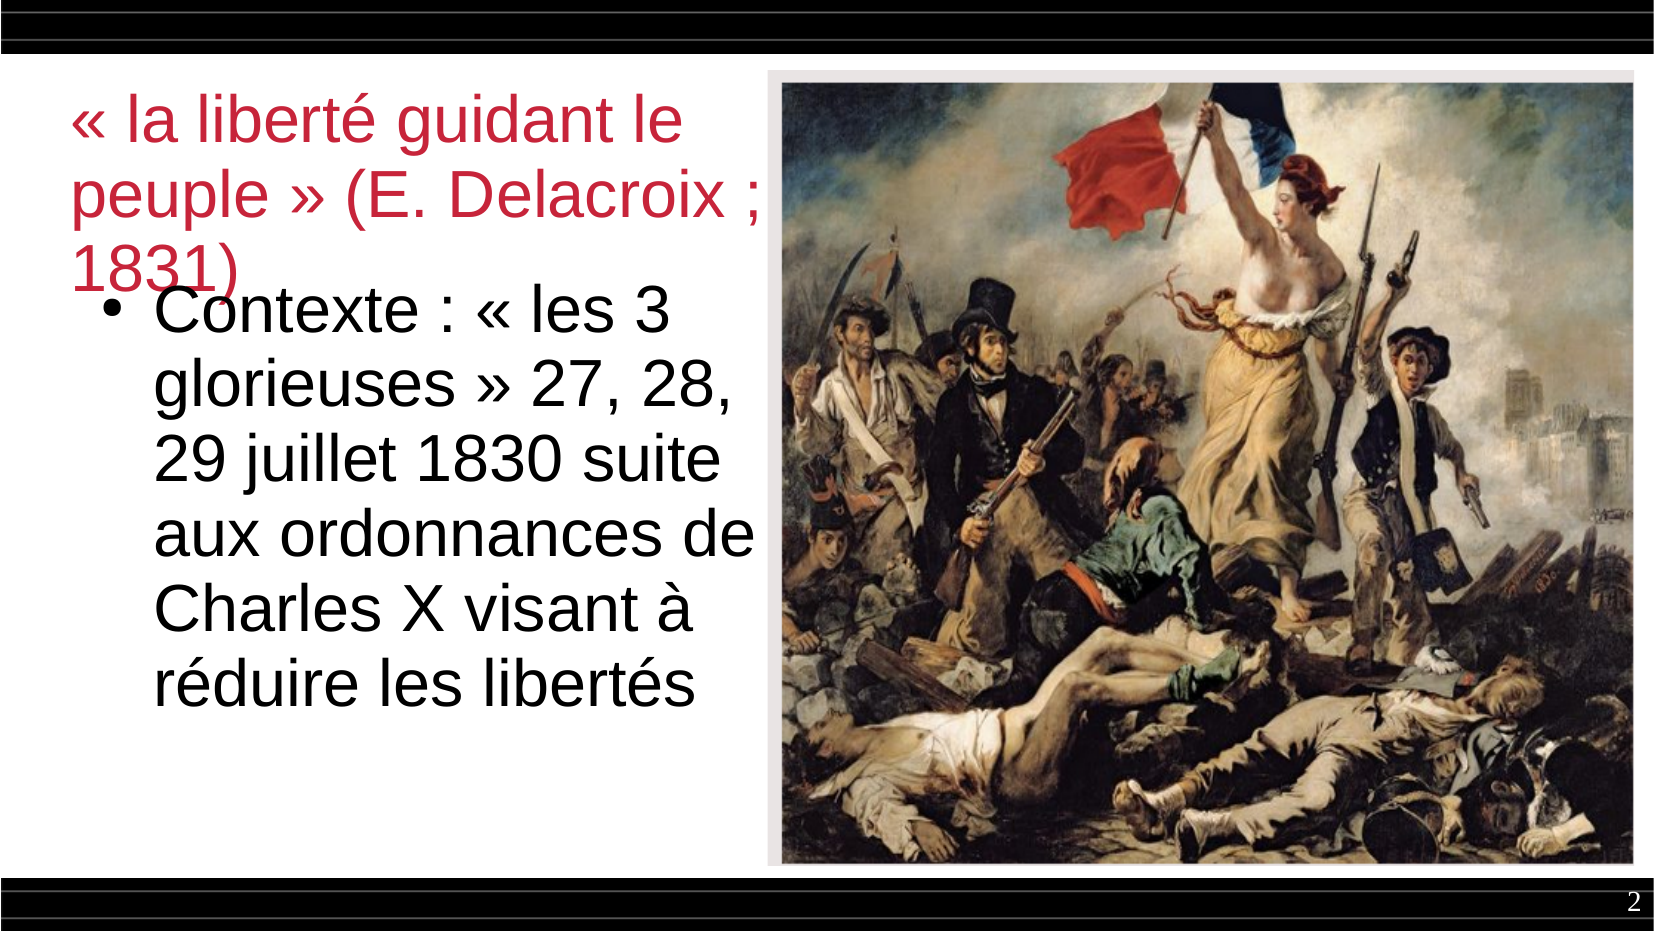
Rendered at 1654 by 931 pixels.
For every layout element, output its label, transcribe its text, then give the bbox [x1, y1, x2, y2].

picture [1, 0, 1654, 54]
picture [767, 70, 1635, 866]
title « la liberté guidant le peuple » (E. Delacroix ; 1831) [70, 81, 767, 307]
picture [1, 878, 1654, 931]
list Contexte : « les 3 glorieuses » 27, 28, 29 juillet 1830 suite aux ordonnances de Charles X visant à réduire les libertés [82, 271, 767, 863]
